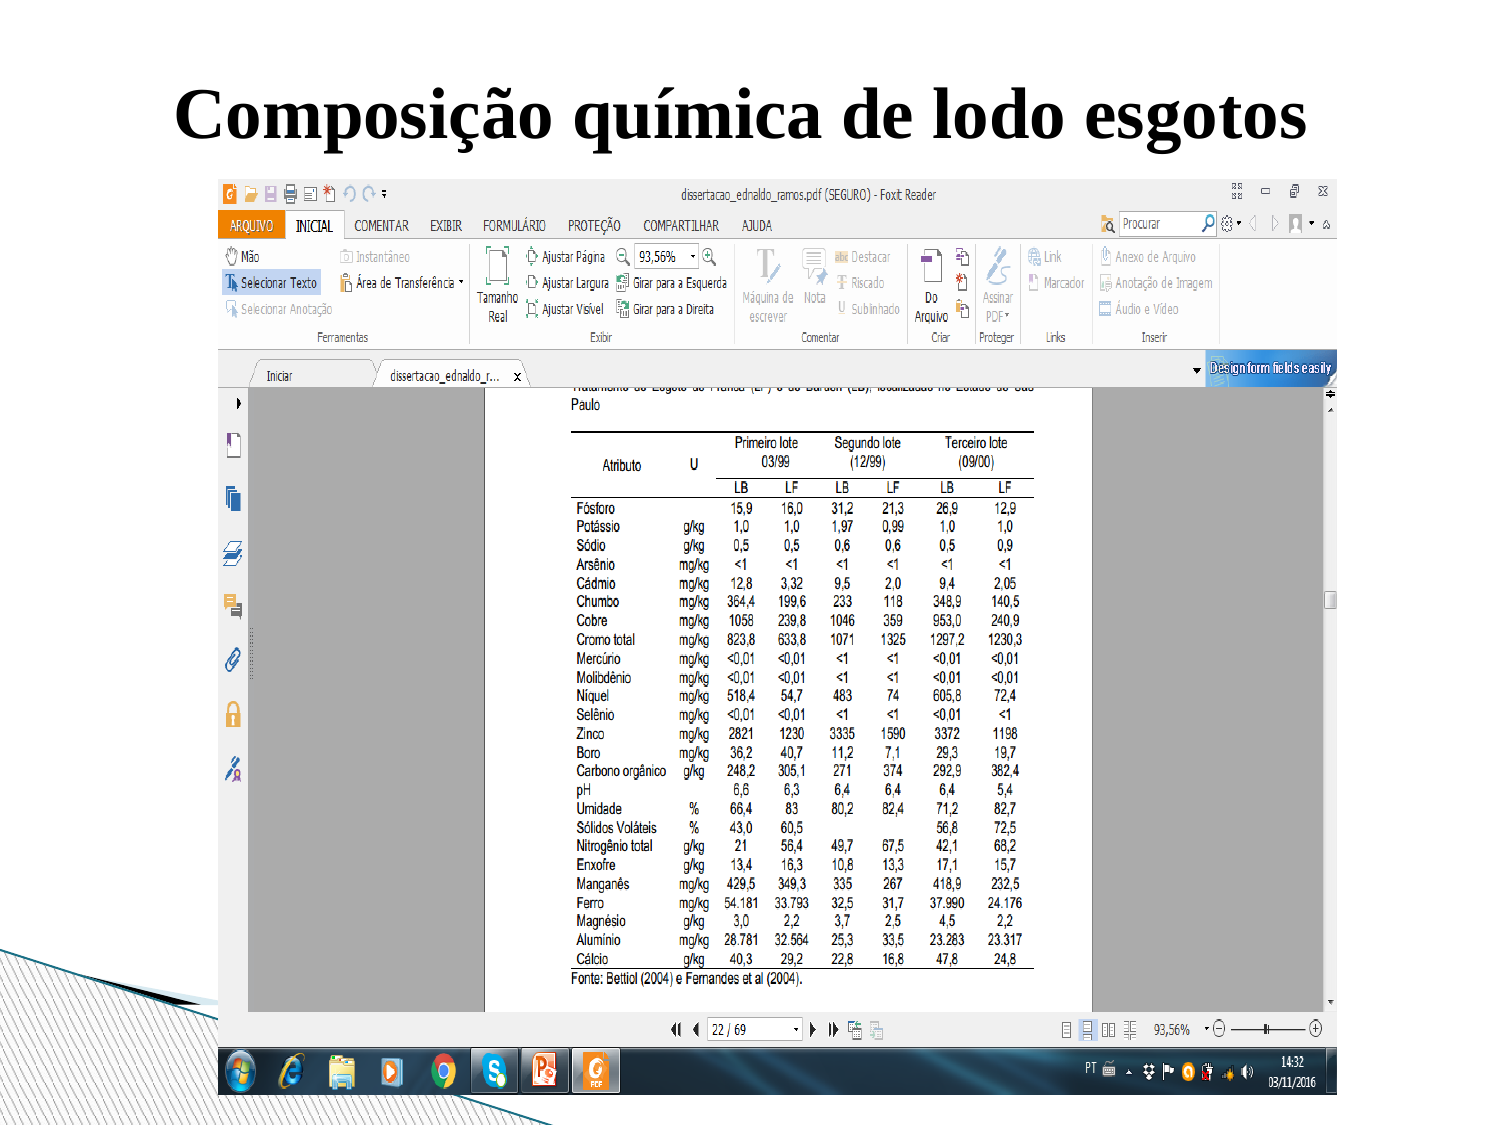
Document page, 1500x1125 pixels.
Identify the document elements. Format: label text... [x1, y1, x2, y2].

title Composição química de lodo esgotos [75, 45, 1425, 173]
picture [0, 179, 1337, 1125]
